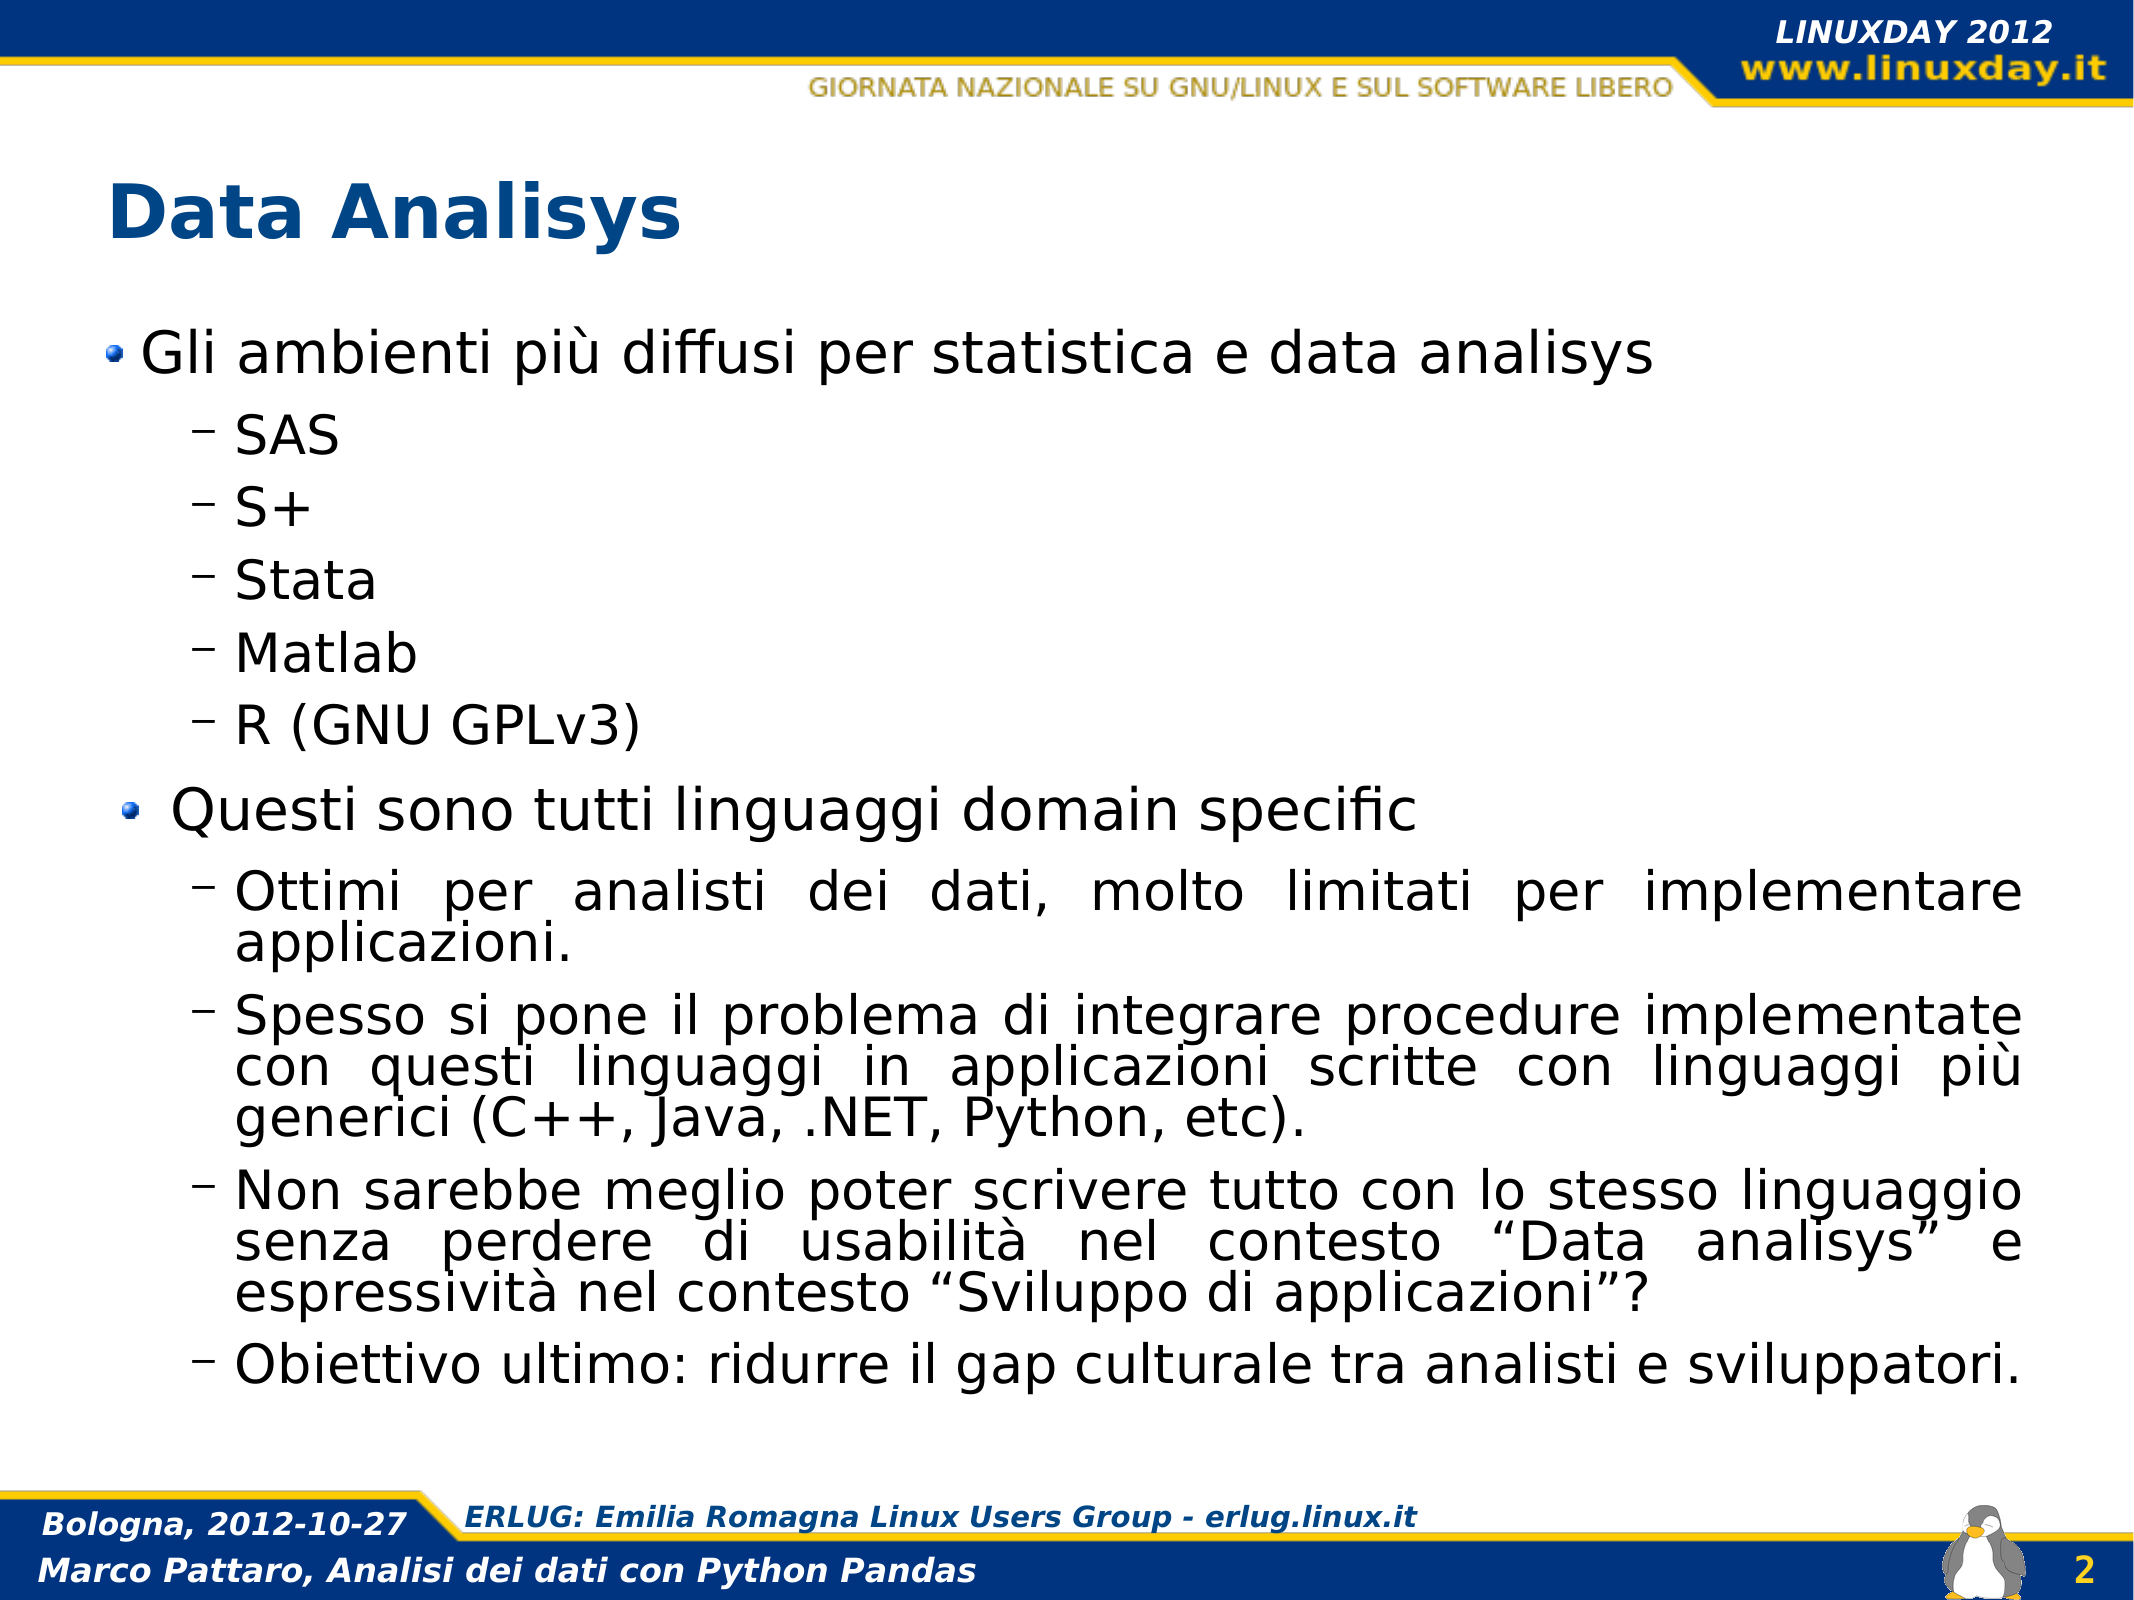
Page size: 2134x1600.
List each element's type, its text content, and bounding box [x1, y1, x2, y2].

picture [0, 0, 2134, 1600]
list Gli ambienti più diffusi per statistica e data analisys SAS S+ Stata Matlab R (GNU GPLv3) Questi sono tutti linguaggi domain specific Ottimi per analisti dei dati, molto limitati per implementare applicazioni. Spesso si pone il problema di integrare procedure implementate con questi linguaggi in applicazioni scritte con linguaggi più generici (C++, Java, .NET, Python, etc). Non sarebbe meglio poter scrivere tutto con lo stesso linguaggio senza perdere di usabilità nel contesto “Data analisys” e espressività nel contesto “Sviluppo di applicazioni”? Obiettivo ultimo: ridurre il gap culturale tra analisti e sviluppatori. [106, 319, 2027, 1441]
title Data Analisys [106, 159, 2080, 267]
